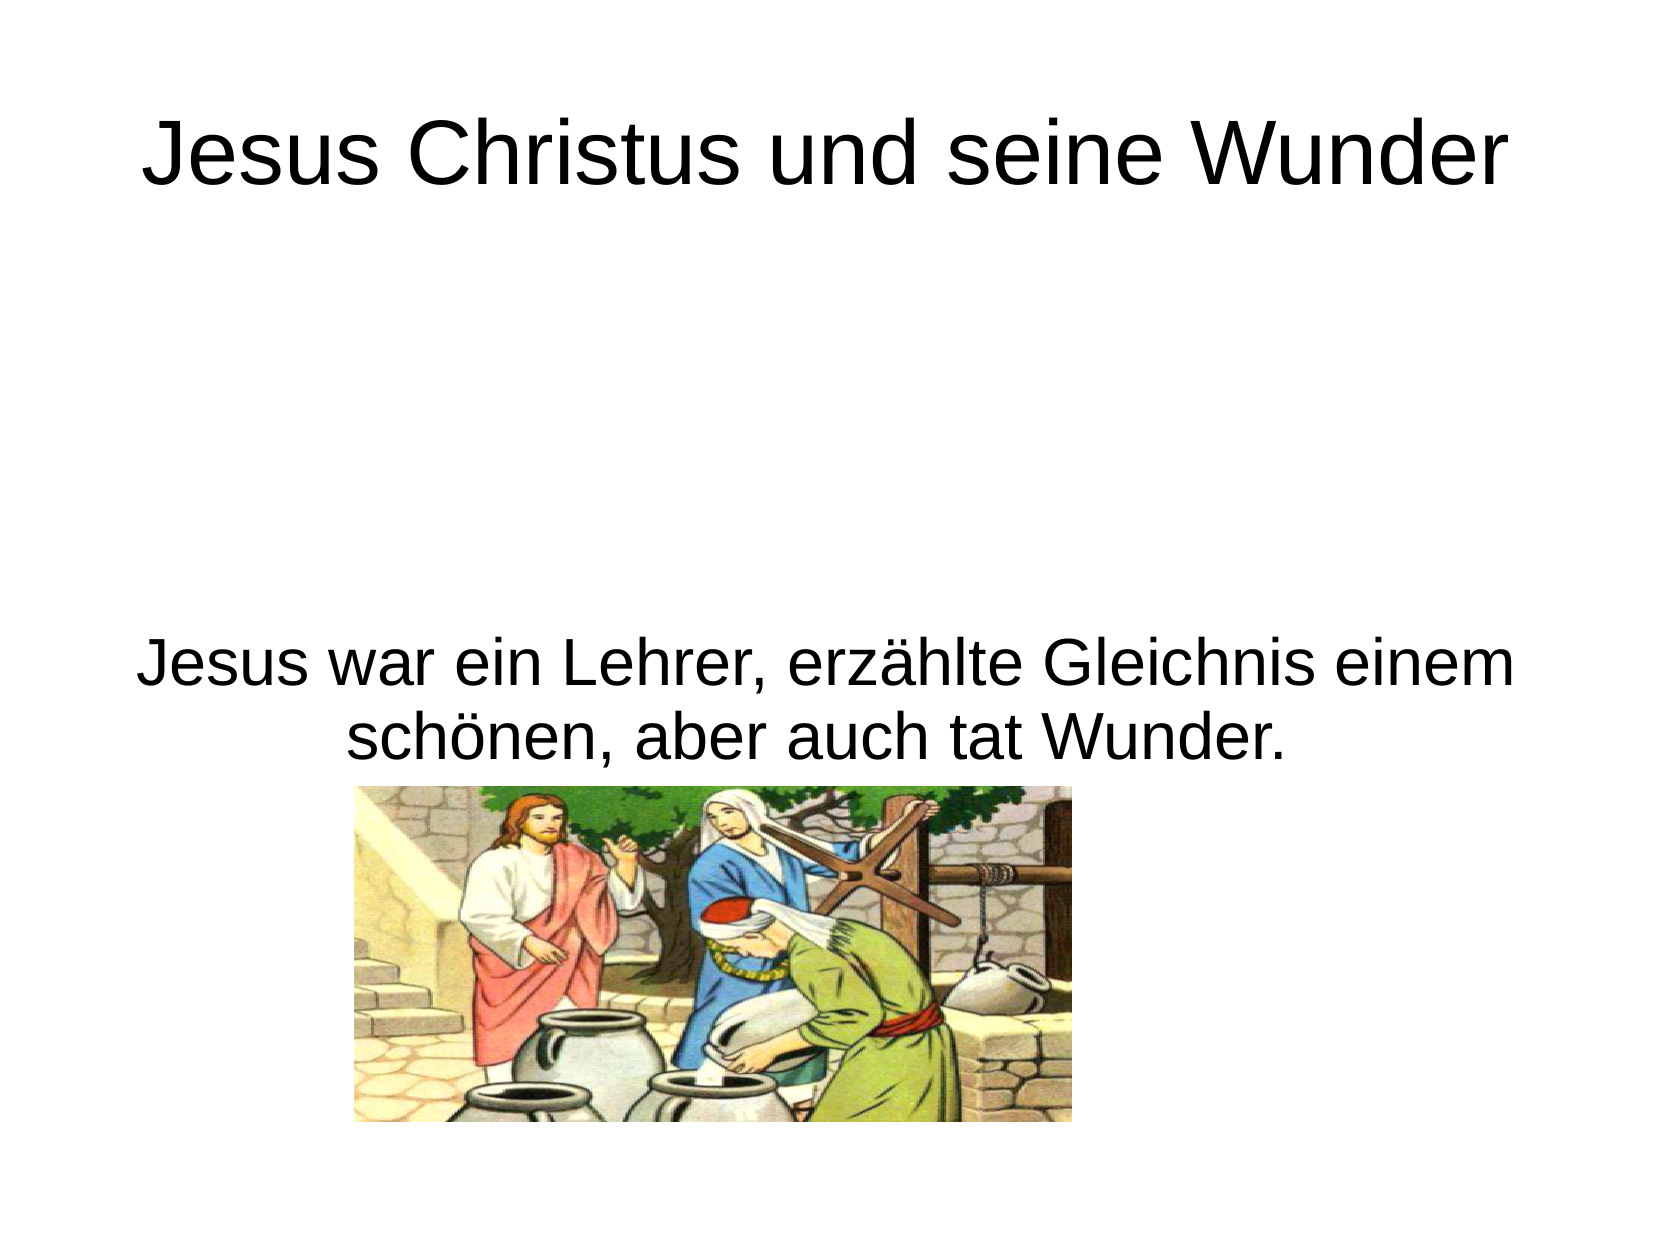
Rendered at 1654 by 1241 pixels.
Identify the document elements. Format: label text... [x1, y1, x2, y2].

subtitle Jesus war ein Lehrer, erzählte Gleichnis einem schönen, aber auch tat Wunder. [82, 290, 1571, 1109]
title Jesus Christus und seine Wunder [82, 49, 1571, 257]
picture [354, 786, 1072, 1123]
